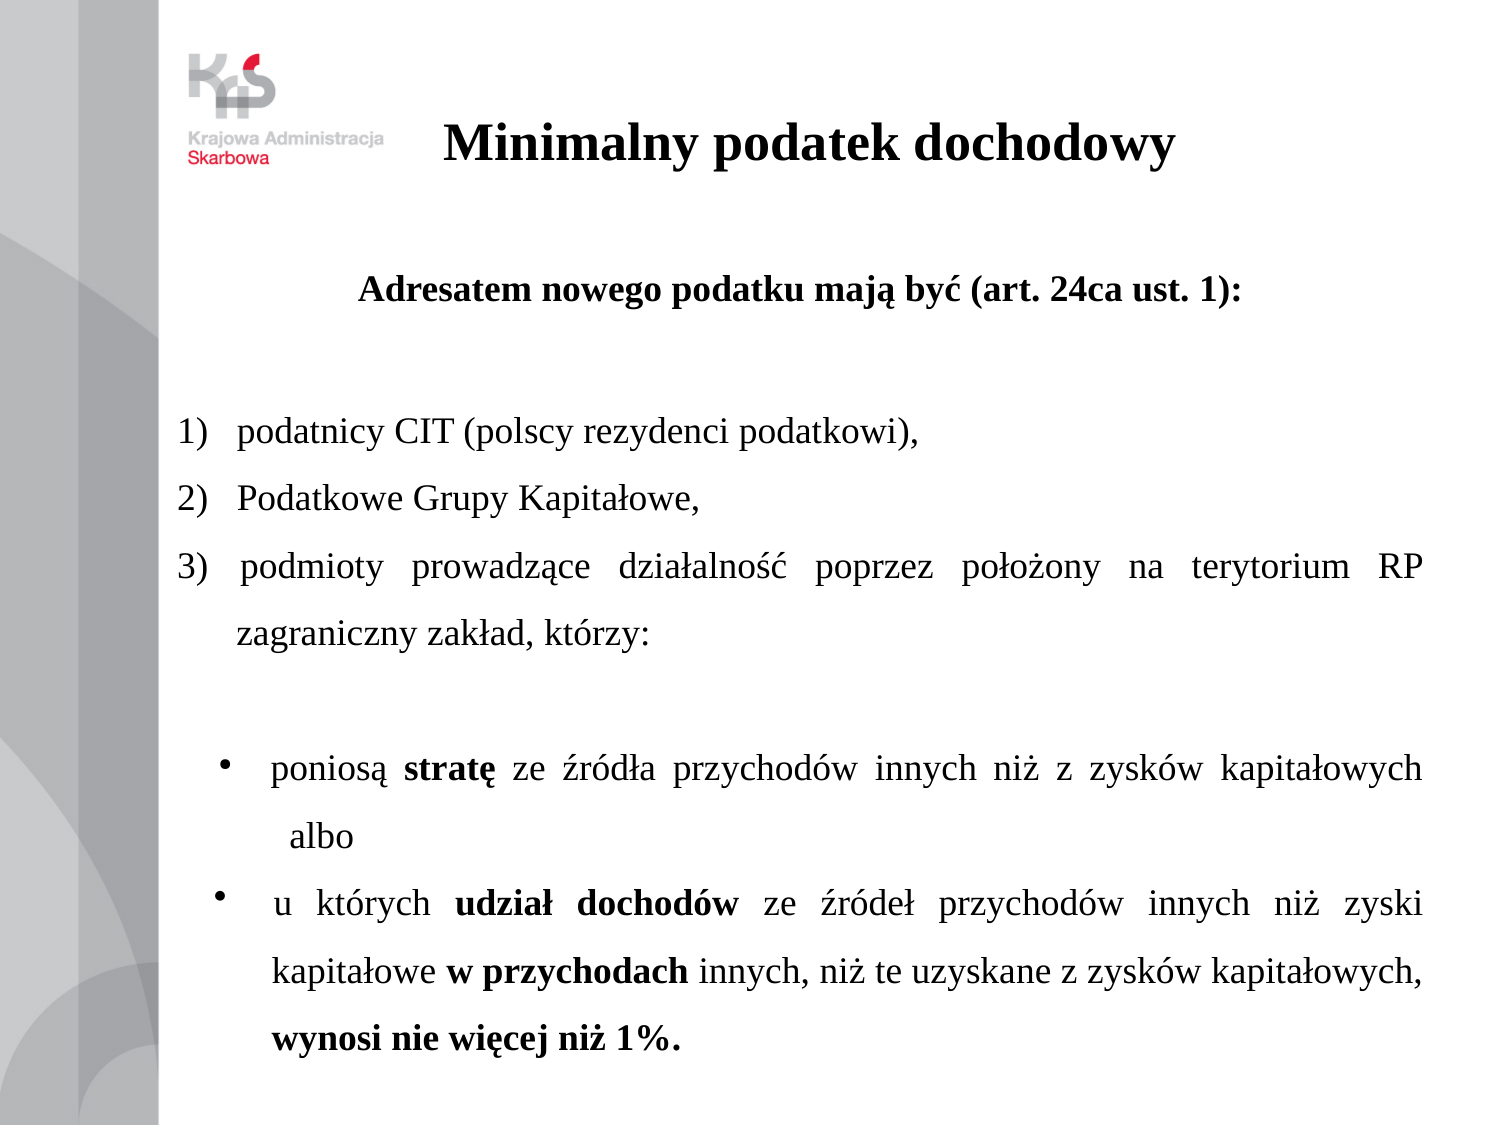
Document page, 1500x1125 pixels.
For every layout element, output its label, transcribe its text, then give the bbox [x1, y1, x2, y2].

subtitle Adresatem nowego podatku mają być (art. 24ca ust. 1): podatnicy CIT (polscy rezydenci podatkowi), Podatkowe Grupy Kapitałowe, podmioty prowadzące działalność poprzez położony na terytorium RP zagraniczny zakład, którzy: poniosą stratę ze źródła przychodów innych niż z zysków kapitałowych albo u których udział dochodów ze źródeł przychodów innych niż zyski kapitałowe w przychodach innych, niż te uzyskane z zysków kapitałowych, wynosi nie więcej niż 1%. [177, 206, 1424, 1093]
title Minimalny podatek dochodowy [206, 44, 1424, 206]
picture [0, 0, 1500, 1125]
